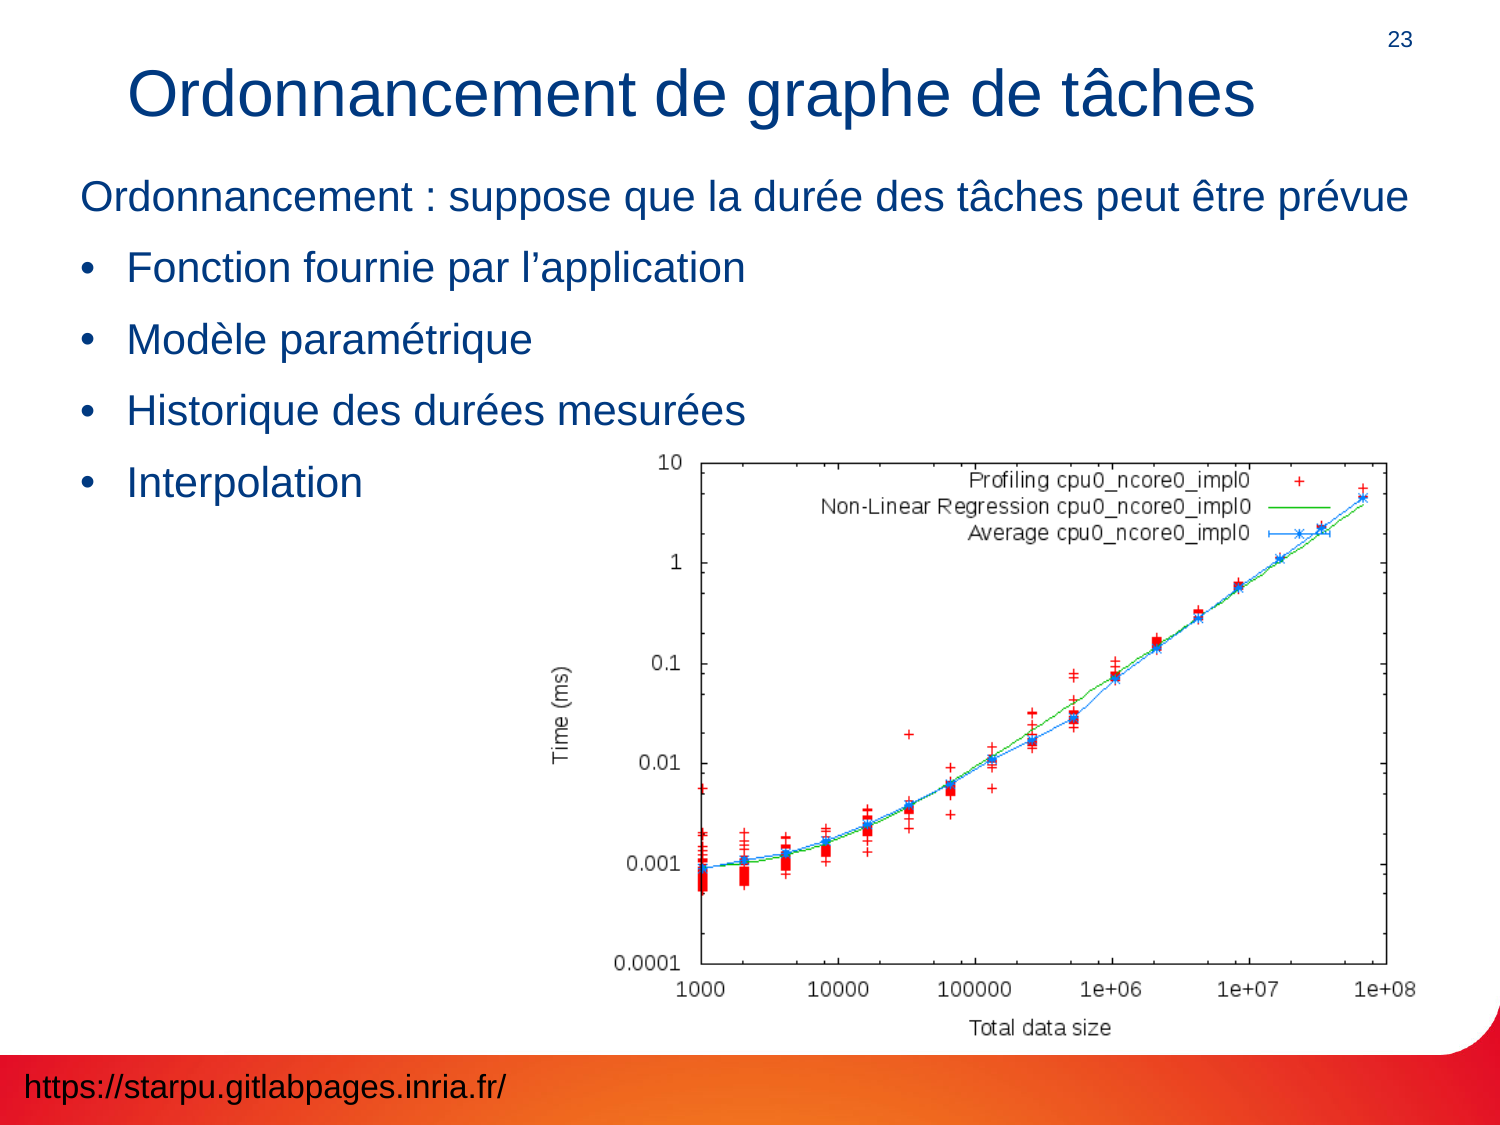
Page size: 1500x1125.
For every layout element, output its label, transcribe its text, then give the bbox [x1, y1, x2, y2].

list Ordonnancement : suppose que la durée des tâches peut être prévue Fonction fournie par l’application Modèle paramétrique Historique des durées mesurées Interpolation [65, 164, 1428, 1000]
picture [0, 439, 1500, 1125]
title Ordonnancement de graphe de tâches [112, 0, 1474, 188]
